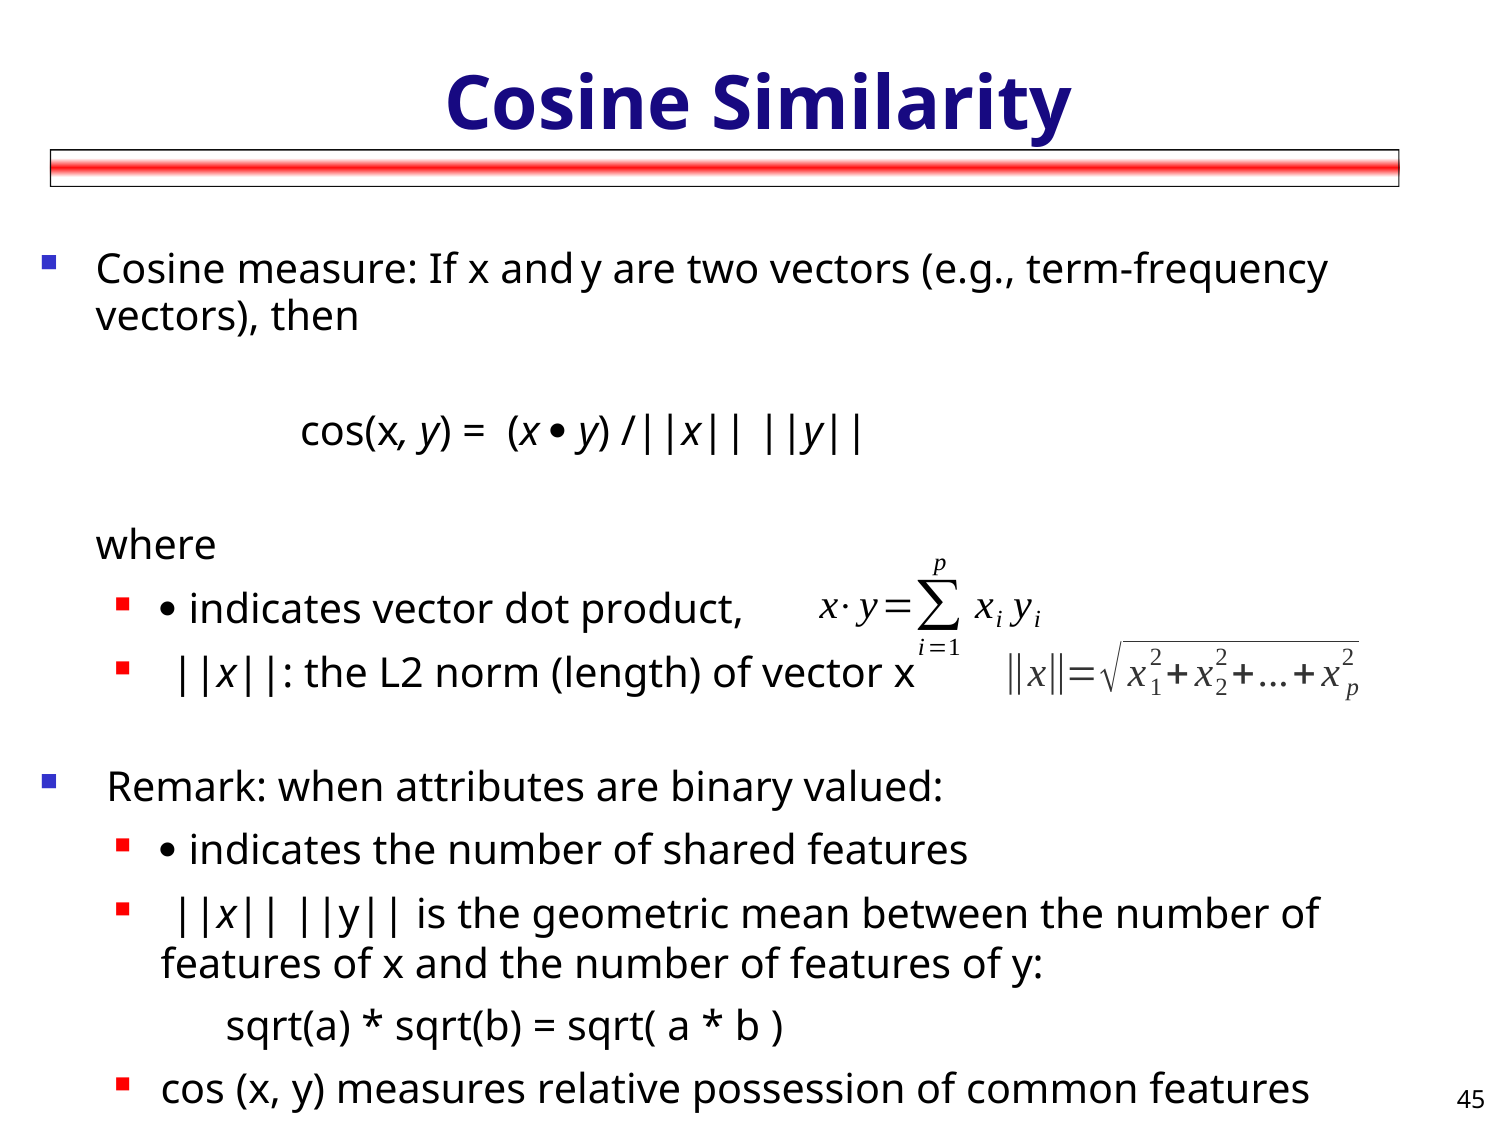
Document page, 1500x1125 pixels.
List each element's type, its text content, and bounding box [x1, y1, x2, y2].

list Cosine measure: If x and y are two vectors (e.g., term-frequency vectors), then cos(x, y) = (x  y) /||x|| ||y|| where  indicates vector dot product, ||x||: the L2 norm (length) of vector x Remark: when attributes are binary valued:  indicates the number of shared features ||x|| ||y|| is the geometric mean between the number of features of x and the number of features of y: sqrt(a) * sqrt(b) = sqrt( a * b ) cos (x, y) measures relative possession of common features [24, 174, 1463, 1125]
chart [810, 549, 1365, 702]
title Cosine Similarity [123, 47, 1375, 153]
text_box <number> [1463, 1062, 1500, 1125]
